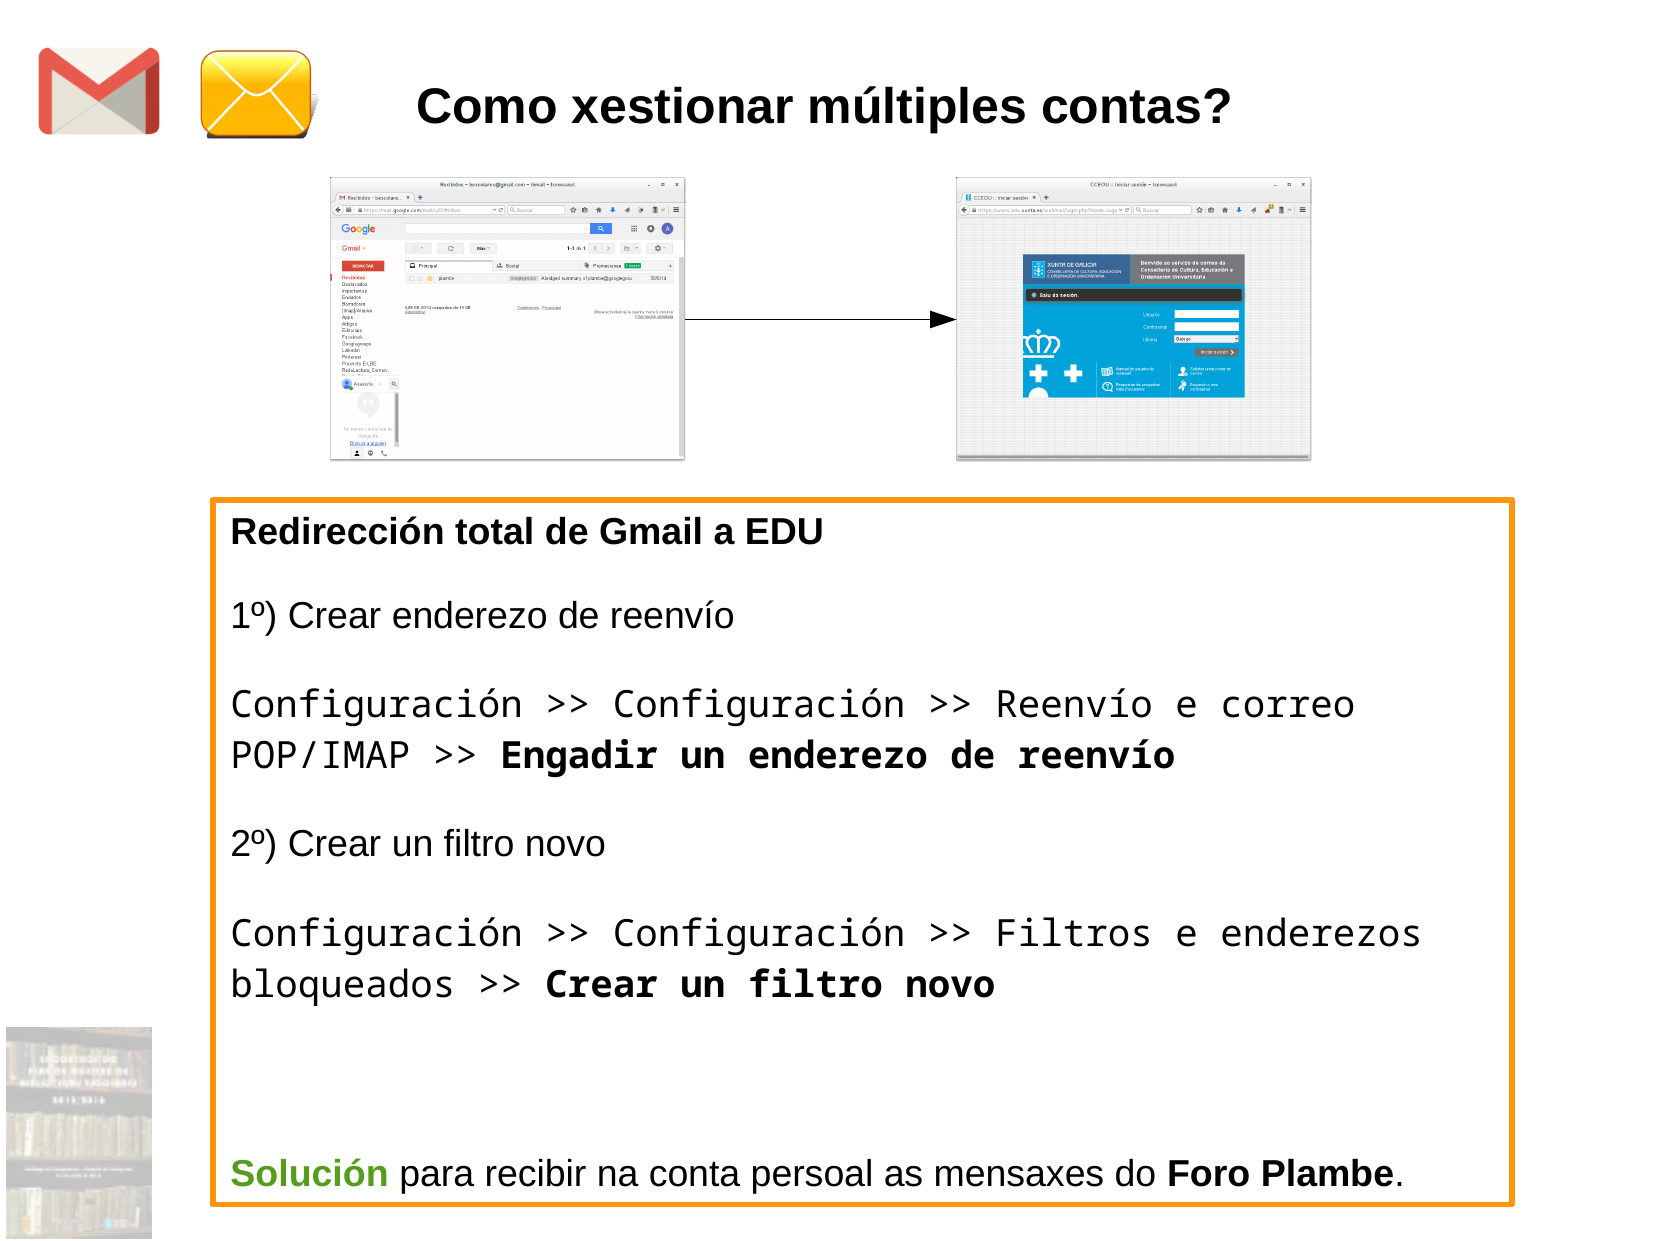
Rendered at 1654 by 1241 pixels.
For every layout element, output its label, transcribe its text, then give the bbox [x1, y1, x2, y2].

text_box Como xestionar múltiples contas? [401, 70, 1619, 154]
picture [6, 1027, 152, 1239]
text_box Redirección total de Gmail a EDU 1º) Crear enderezo de reenvío Configuración >> Configuración >> Reenvío e correo POP/IMAP >> Engadir un enderezo de reenvío 2º) Crear un filtro novo Configuración >> Configuración >> Filtros e enderezos bloqueados >> Crear un filtro novo Solución para recibir na conta persoal as mensaxes do Foro Plambe. [212, 499, 1512, 1165]
picture [200, 35, 319, 154]
picture [38, 47, 160, 135]
picture [330, 177, 686, 462]
picture [956, 177, 1312, 462]
